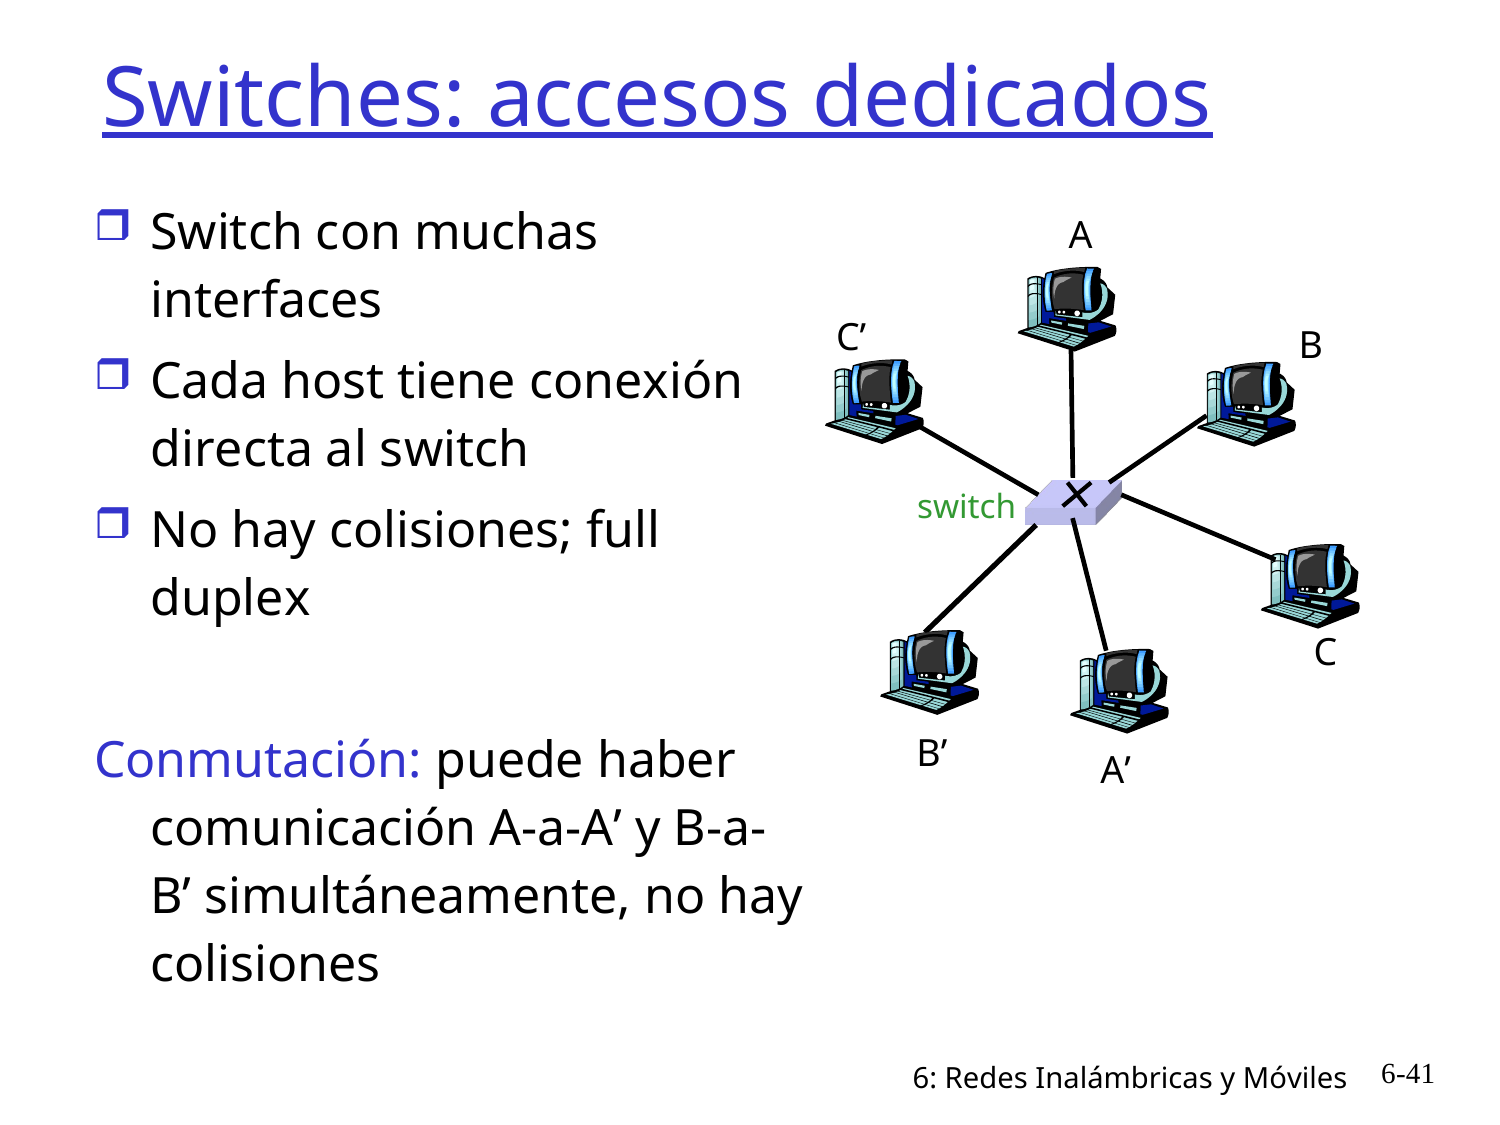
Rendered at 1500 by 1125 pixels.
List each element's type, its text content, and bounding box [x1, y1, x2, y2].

text_box A’ [1085, 738, 1146, 799]
picture [825, 358, 926, 445]
picture [1017, 266, 1118, 352]
picture [880, 629, 981, 715]
picture [1197, 361, 1298, 447]
list Switch con muchas interfaces Cada host tiene conexión directa al switch No hay colisiones; full duplex Conmutación: puede haber comunicación A-a-A’ y B-a-B’ simultáneamente, no hay colisiones [79, 188, 819, 965]
text_box switch [902, 477, 1032, 534]
text_box C [1298, 620, 1353, 681]
text_box [1032, 480, 1121, 525]
picture [1070, 648, 1171, 734]
picture [1260, 543, 1362, 629]
text_box switch [1014, 477, 1032, 487]
text_box B [1283, 313, 1339, 375]
text_box A [1053, 203, 1108, 265]
text_box B’ [901, 721, 963, 783]
text_box C’ [821, 305, 882, 366]
title Switches: accesos dedicados [87, 0, 1363, 188]
